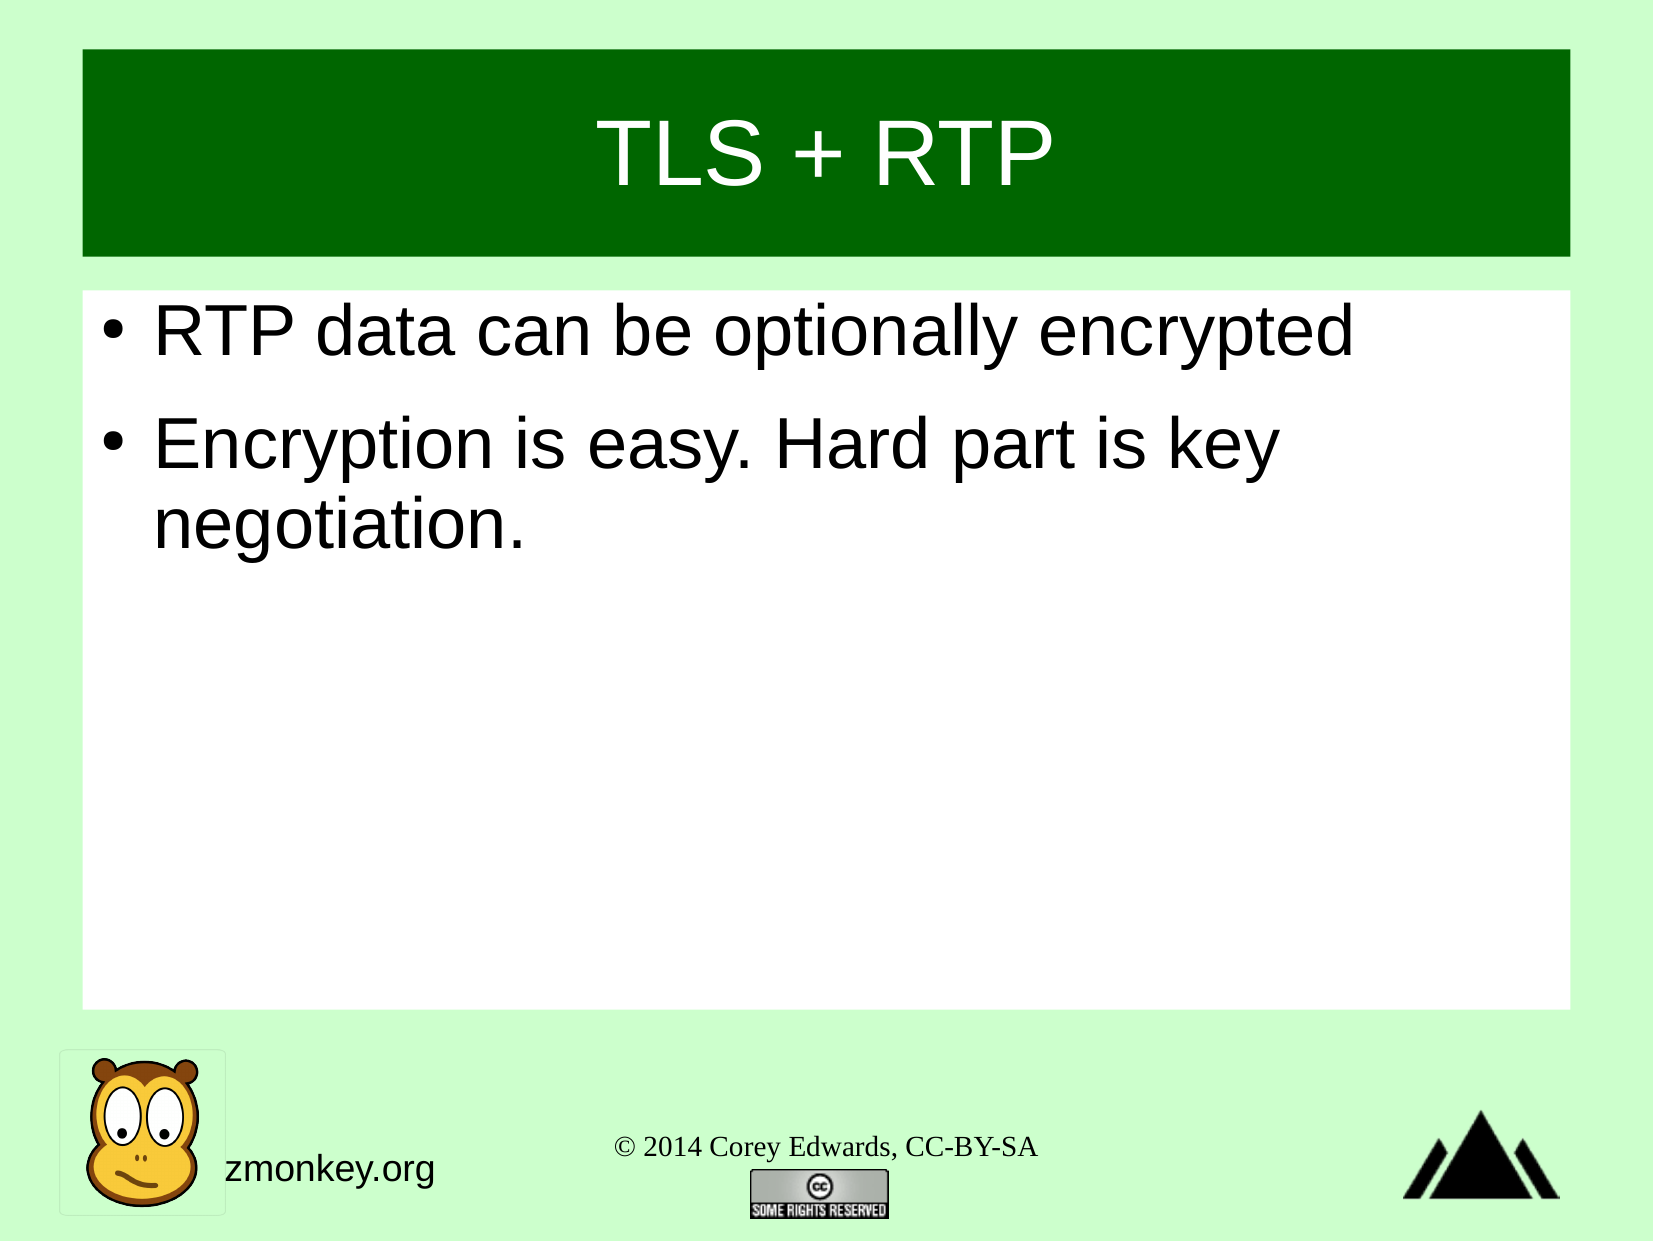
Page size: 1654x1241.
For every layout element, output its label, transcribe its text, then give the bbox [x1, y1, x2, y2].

picture [59, 1049, 226, 1216]
title TLS + RTP [82, 49, 1571, 257]
list RTP data can be optionally encrypted Encryption is easy. Hard part is key negotiation. [82, 290, 1571, 1010]
picture [1403, 1109, 1560, 1225]
picture [750, 1169, 889, 1219]
